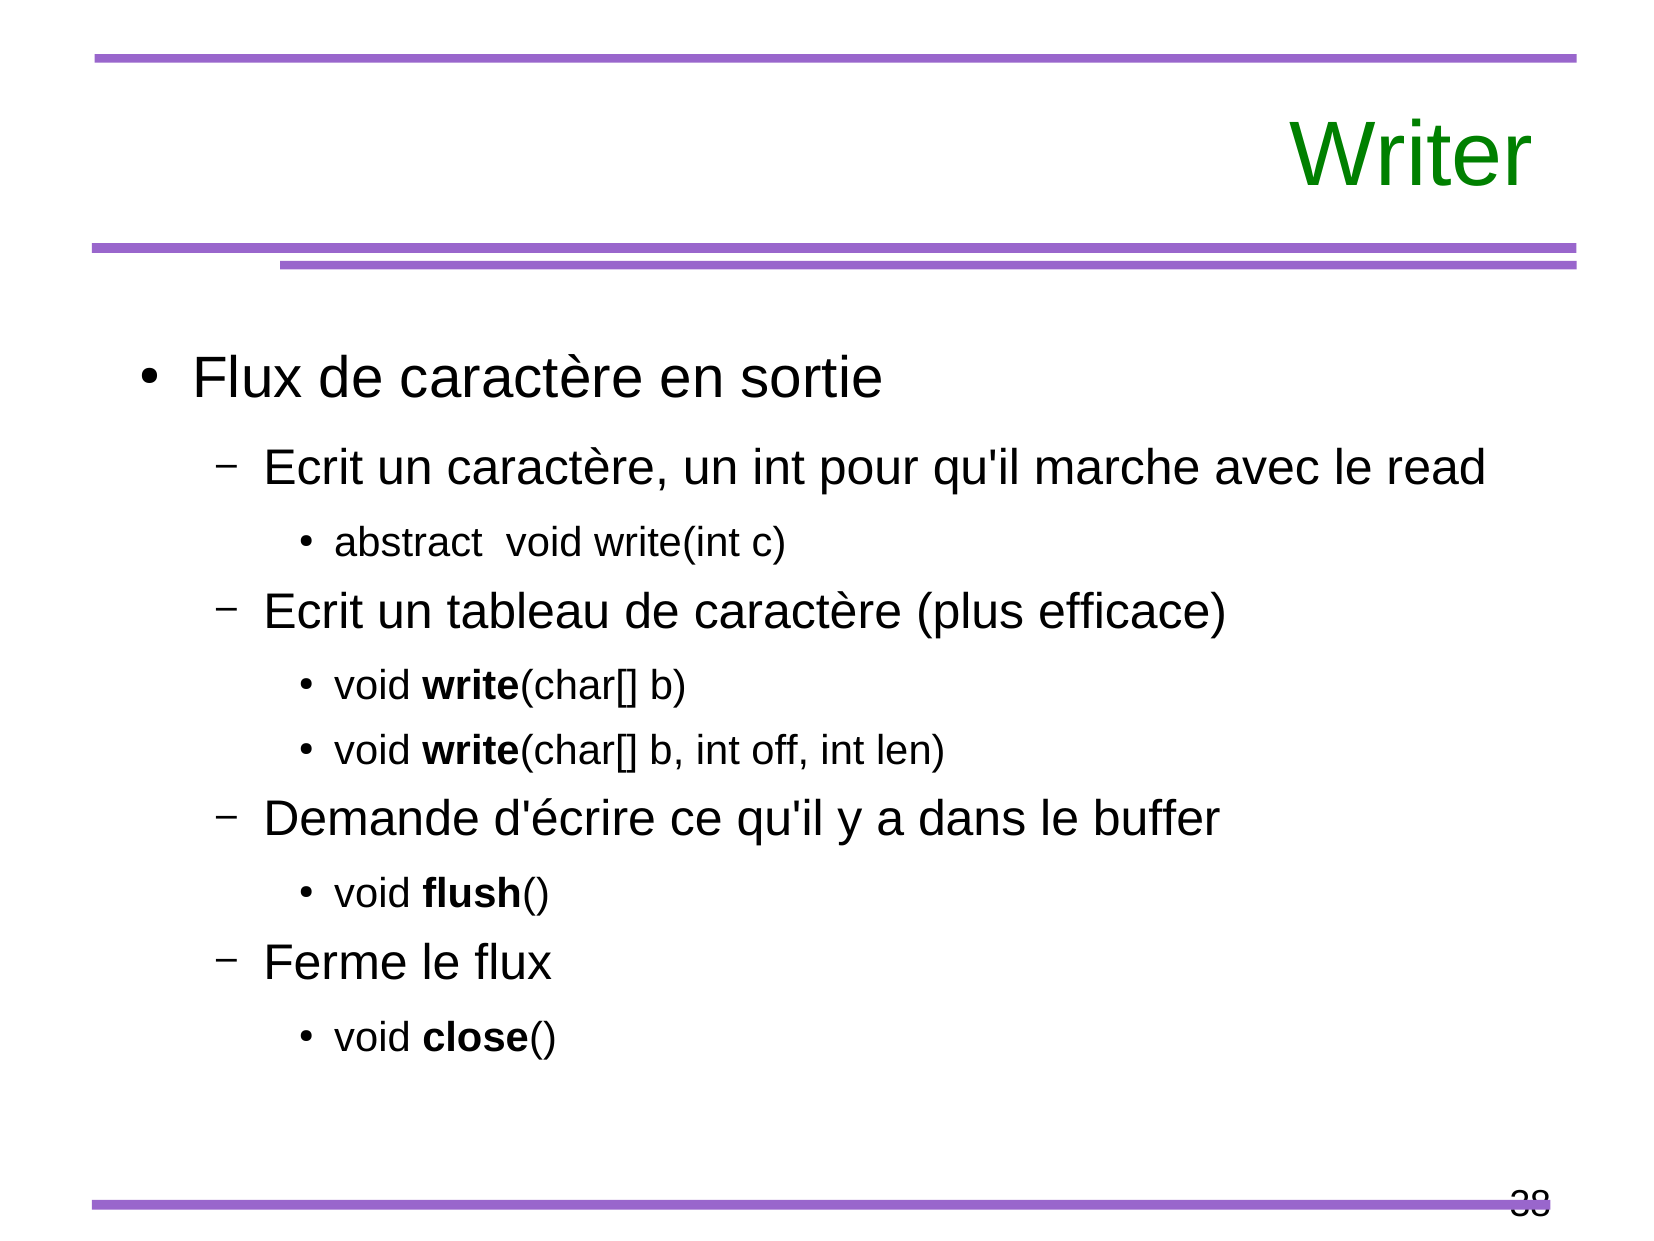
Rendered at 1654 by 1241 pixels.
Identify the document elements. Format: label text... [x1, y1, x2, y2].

title Writer [121, 49, 1534, 257]
list Flux de caractère en sortie Ecrit un caractère, un int pour qu'il marche avec le read abstract void write(int c) Ecrit un tableau de caractère (plus efficace) void write(char[] b) void write(char[] b, int off, int len) Demande d'écrire ce qu'il y a dans le buffer void flush() Ferme le flux void close() [121, 344, 1534, 1127]
